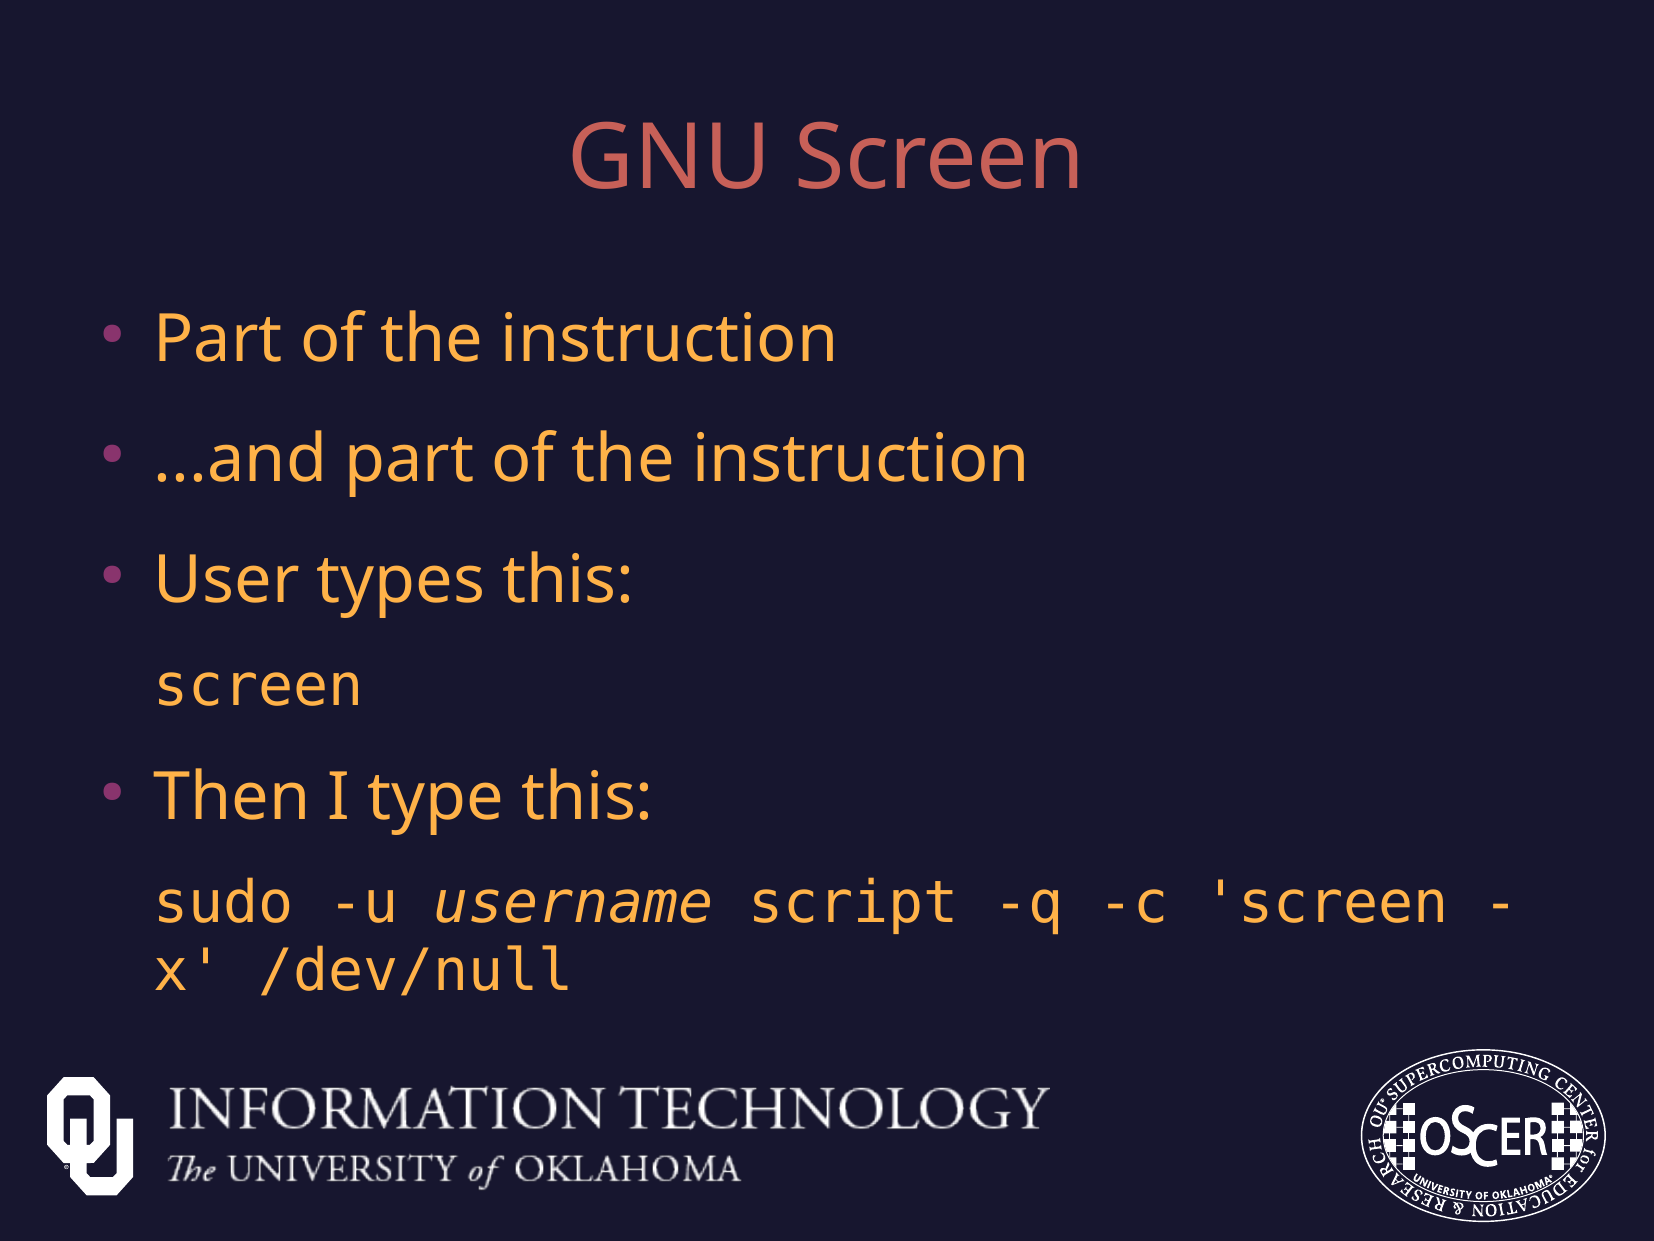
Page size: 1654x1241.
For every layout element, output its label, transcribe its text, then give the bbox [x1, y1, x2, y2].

list Part of the instruction ...and part of the instruction User types this: screen Then I type this: sudo -u username script -q -c 'screen -x' /dev/null [82, 290, 1571, 1010]
title GNU Screen [82, 49, 1571, 257]
picture [159, 1075, 1050, 1195]
